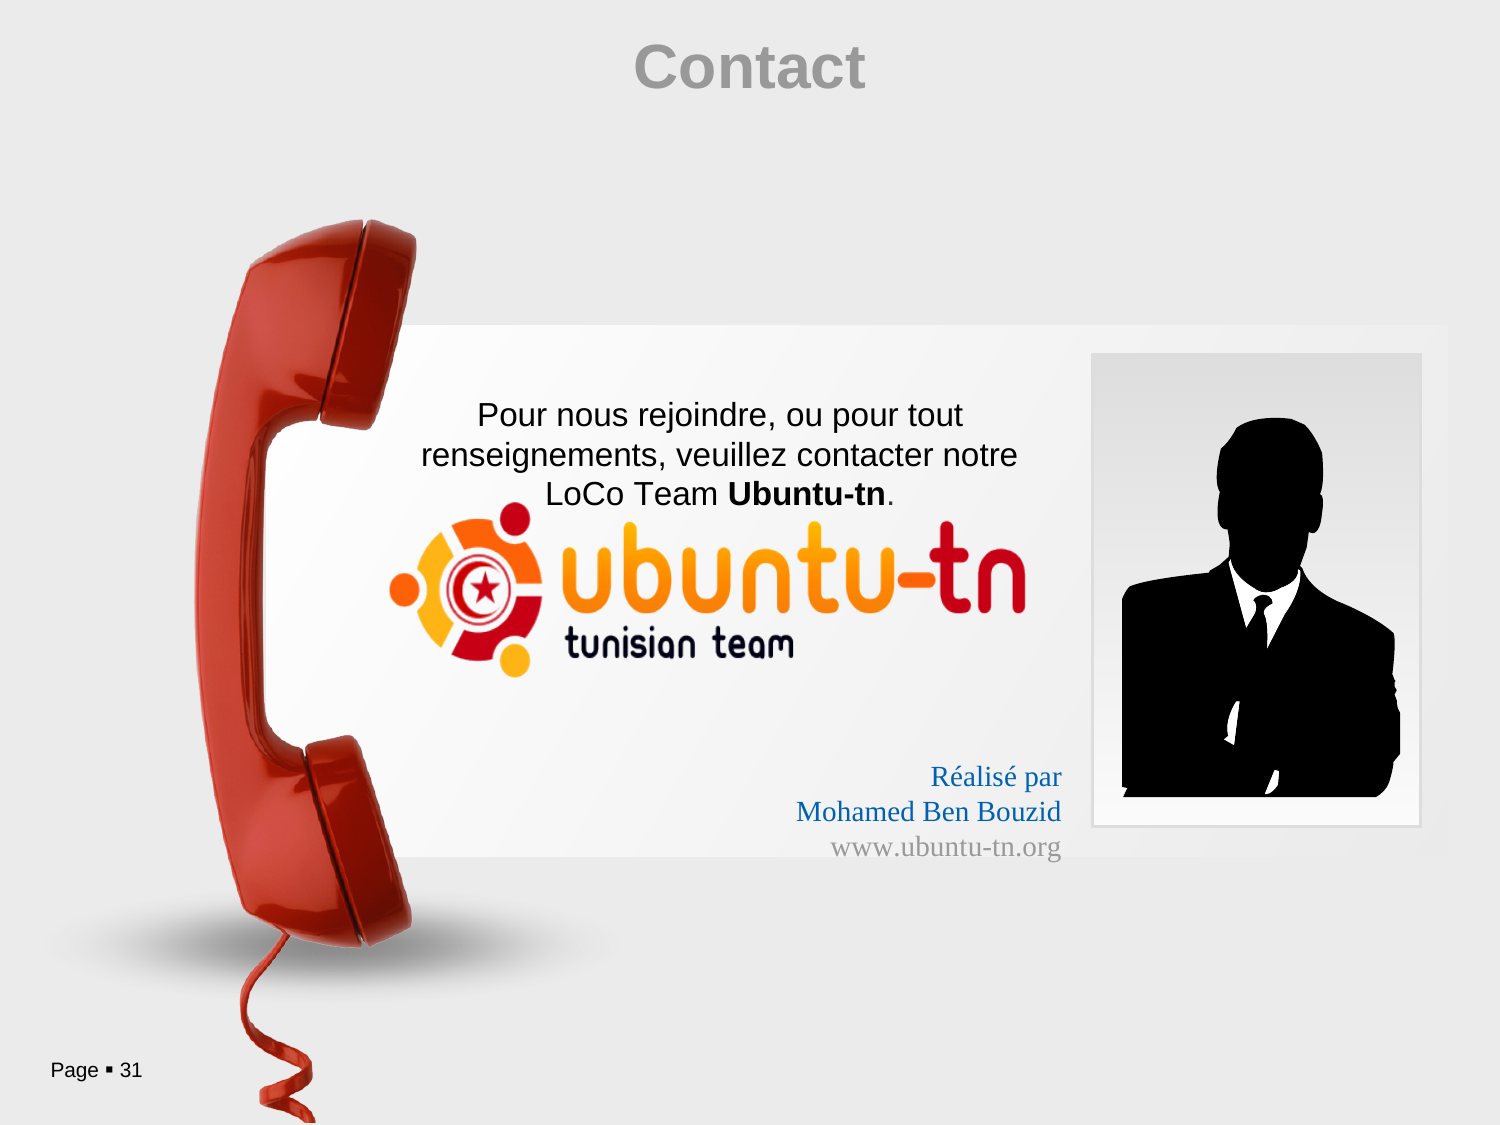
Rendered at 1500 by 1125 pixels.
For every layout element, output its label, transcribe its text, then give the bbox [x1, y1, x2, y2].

picture [41, 118, 1093, 1123]
title Contact [51, 19, 1449, 118]
text_box Pour nous rejoindre, ou pour tout renseignements, veuillez contacter notre LoCo Team Ubuntu-tn. Réalisé par Mohamed Ben Bouzid www.ubuntu-tn.org [502, 696, 1077, 1034]
text_box Pour nous rejoindre, ou pour tout renseignements, veuillez contacter notre LoCo Team Ubuntu-tn. Réalisé par Mohamed Ben Bouzid www.ubuntu-tn.org [502, 383, 1077, 473]
text_box [502, 325, 1448, 857]
